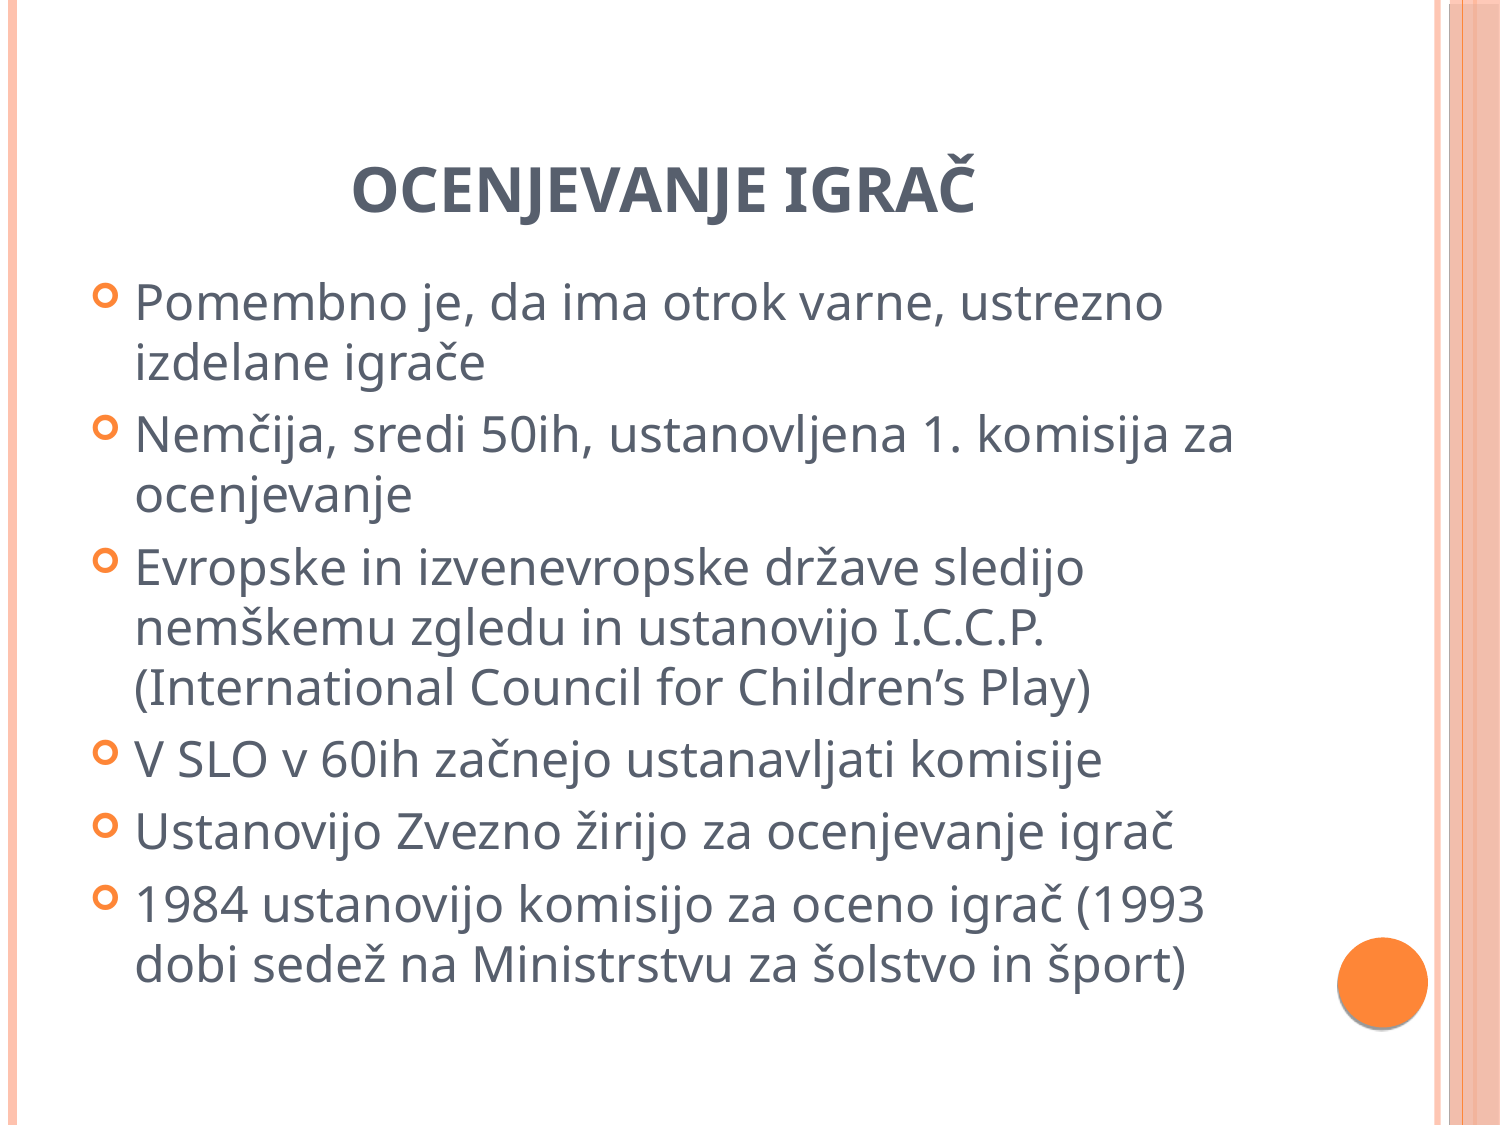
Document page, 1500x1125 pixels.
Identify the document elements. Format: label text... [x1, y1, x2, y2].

title OCENJEVANJE IGRAČ [75, 45, 1300, 233]
list Pomembno je, da ima otrok varne, ustrezno izdelane igrače Nemčija, sredi 50ih, ustanovljena 1. komisija za ocenjevanje Evropske in izvenevropske države sledijo nemškemu zgledu in ustanovijo I.C.C.P. (International Council for Children’s Play) V SLO v 60ih začnejo ustanavljati komisije Ustanovijo Zvezno žirijo za ocenjevanje igrač 1984 ustanovijo komisijo za oceno igrač (1993 dobi sedež na Ministrstvu za šolstvo in šport) [75, 262, 1300, 1062]
